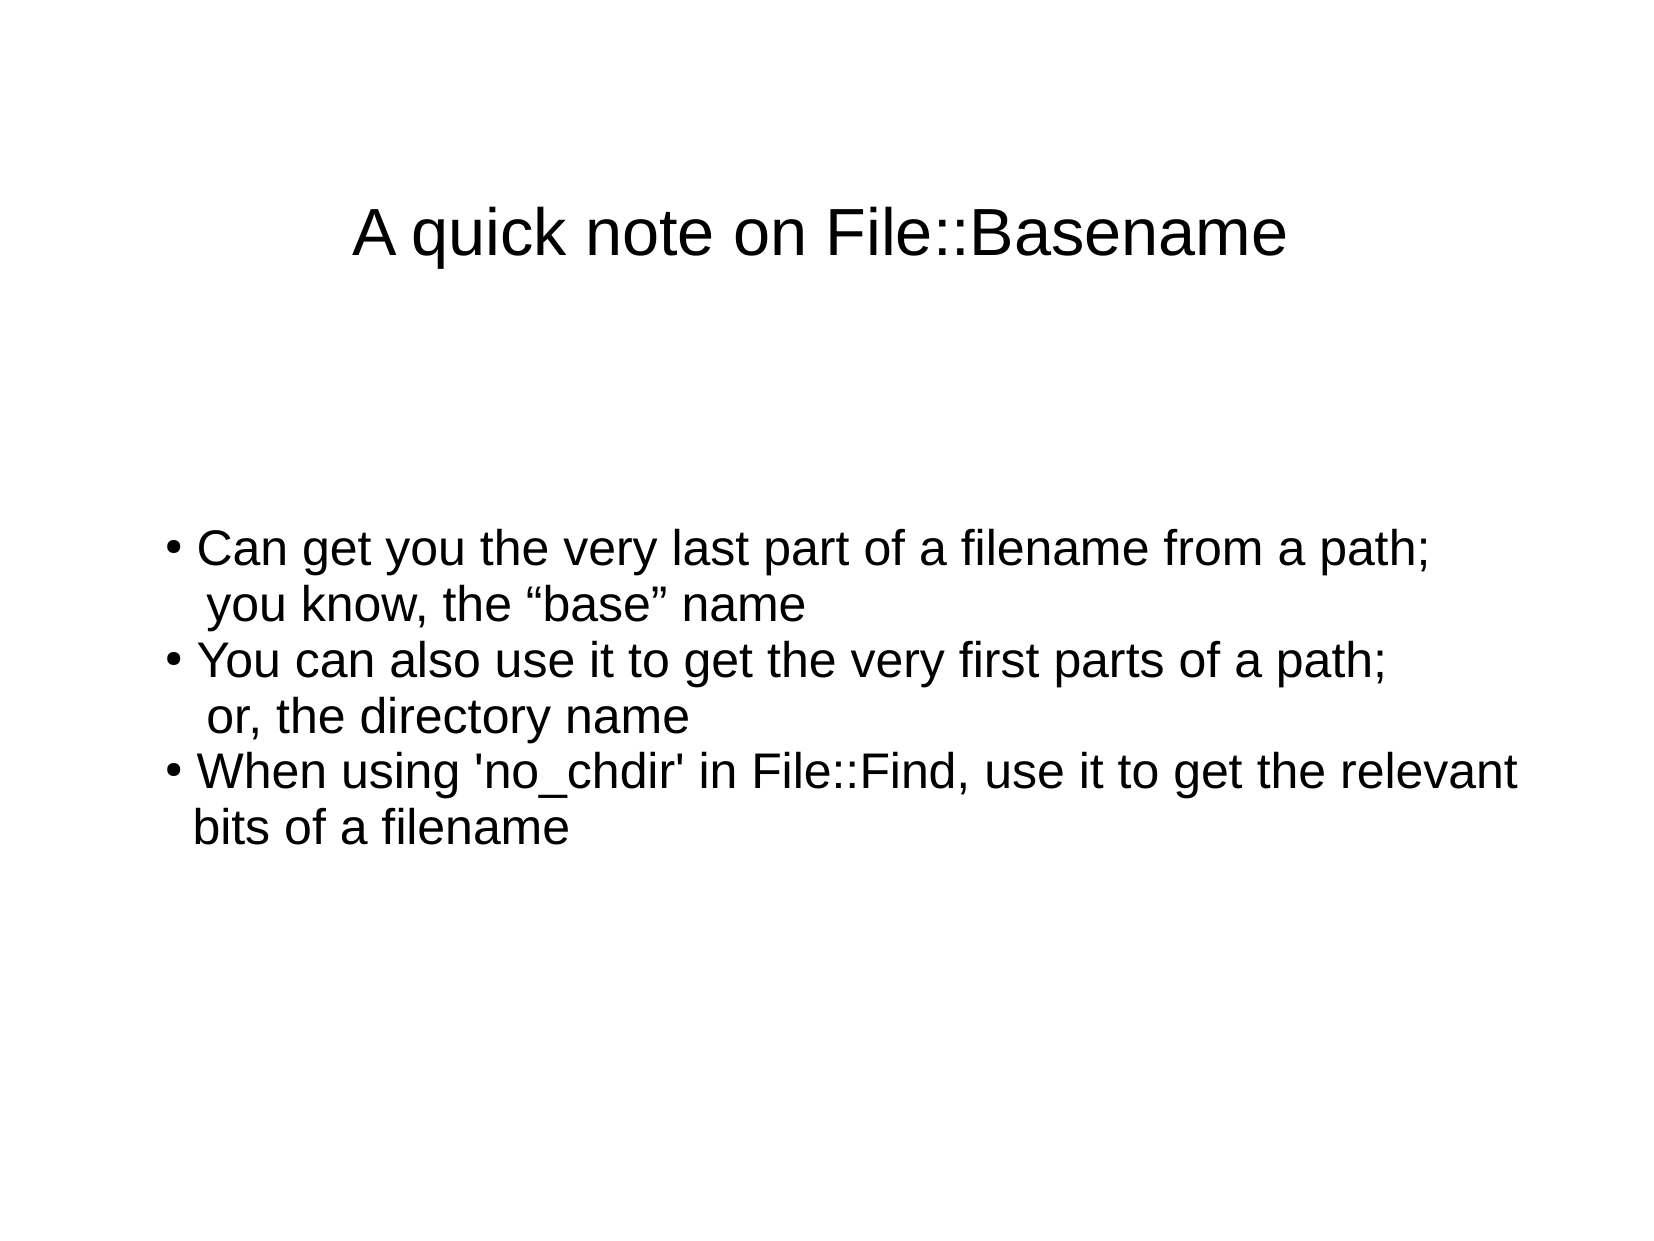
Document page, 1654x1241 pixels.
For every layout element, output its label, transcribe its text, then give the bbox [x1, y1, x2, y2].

text_box A quick note on File::Basename [337, 187, 1308, 278]
text_box Can get you the very last part of a filename from a path; you know, the “base” name You can also use it to get the very first parts of a path; or, the directory name When using 'no_chdir' in File::Find, use it to get the relevant bits of a filename [150, 513, 1534, 863]
